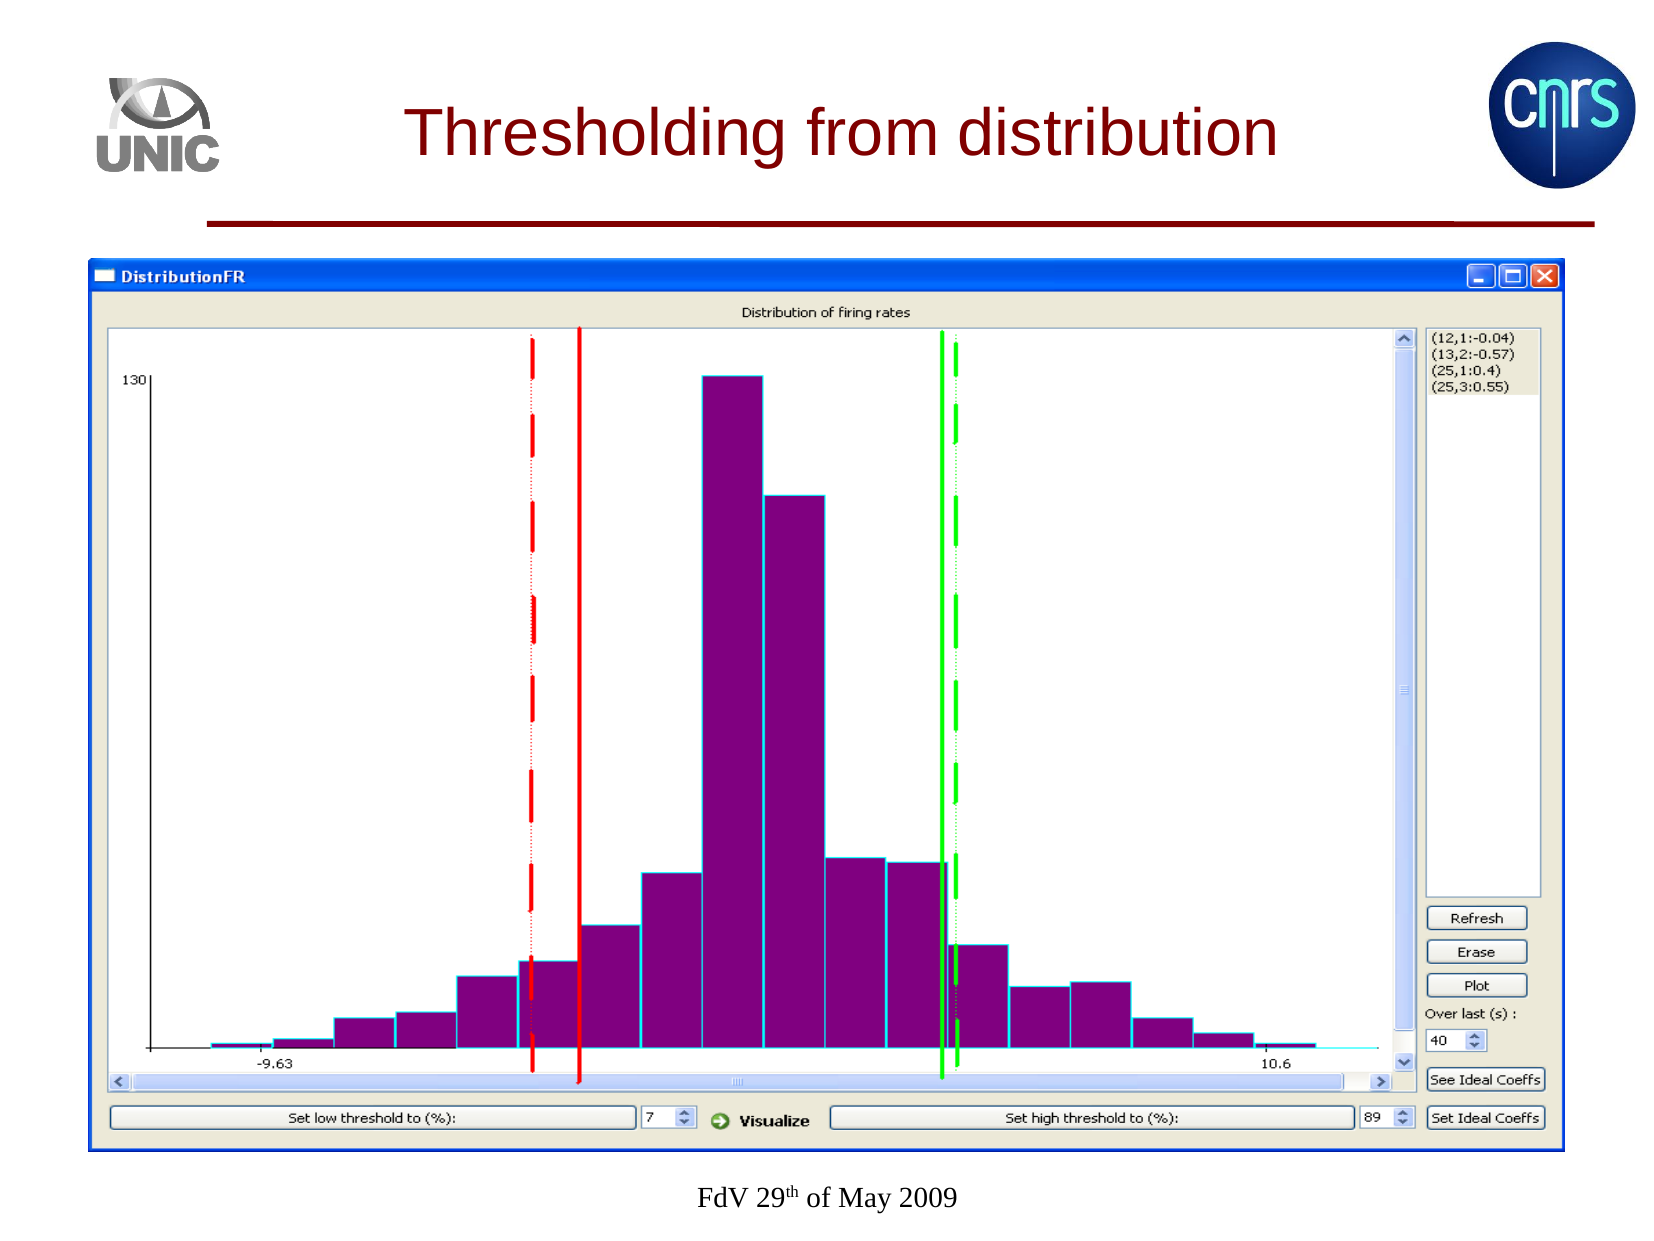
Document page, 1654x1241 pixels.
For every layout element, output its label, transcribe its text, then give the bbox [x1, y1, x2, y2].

text_box FdV 29th of May 2009 [565, 1180, 1090, 1215]
picture [1488, 41, 1636, 189]
picture [89, 65, 226, 187]
picture [88, 258, 1565, 1152]
text_box Thresholding from distribution [206, 88, 1477, 207]
